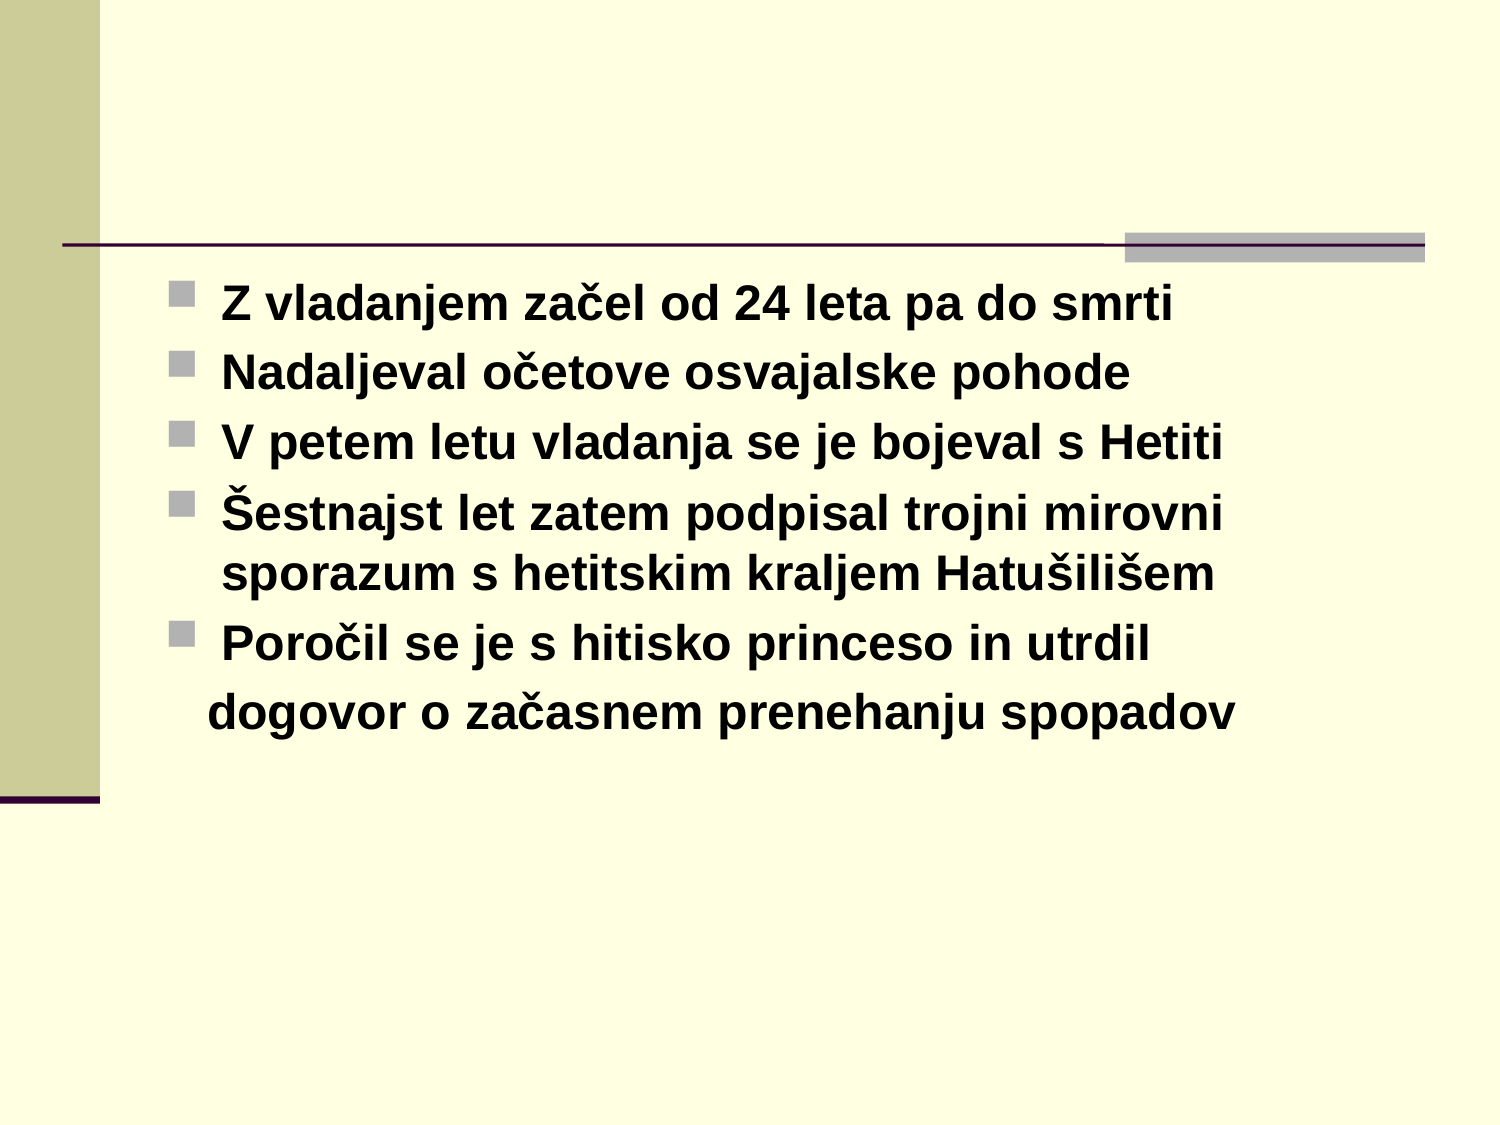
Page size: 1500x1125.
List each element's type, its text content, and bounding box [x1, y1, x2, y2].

list Z vladanjem začel od 24 leta pa do smrti Nadaljeval očetove osvajalske pohode V petem letu vladanja se je bojeval s Hetiti Šestnajst let zatem podpisal trojni mirovni sporazum s hetitskim kraljem Hatušilišem Poročil se je s hitisko princeso in utrdil dogovor o začasnem prenehanju spopadov [150, 262, 1425, 1006]
